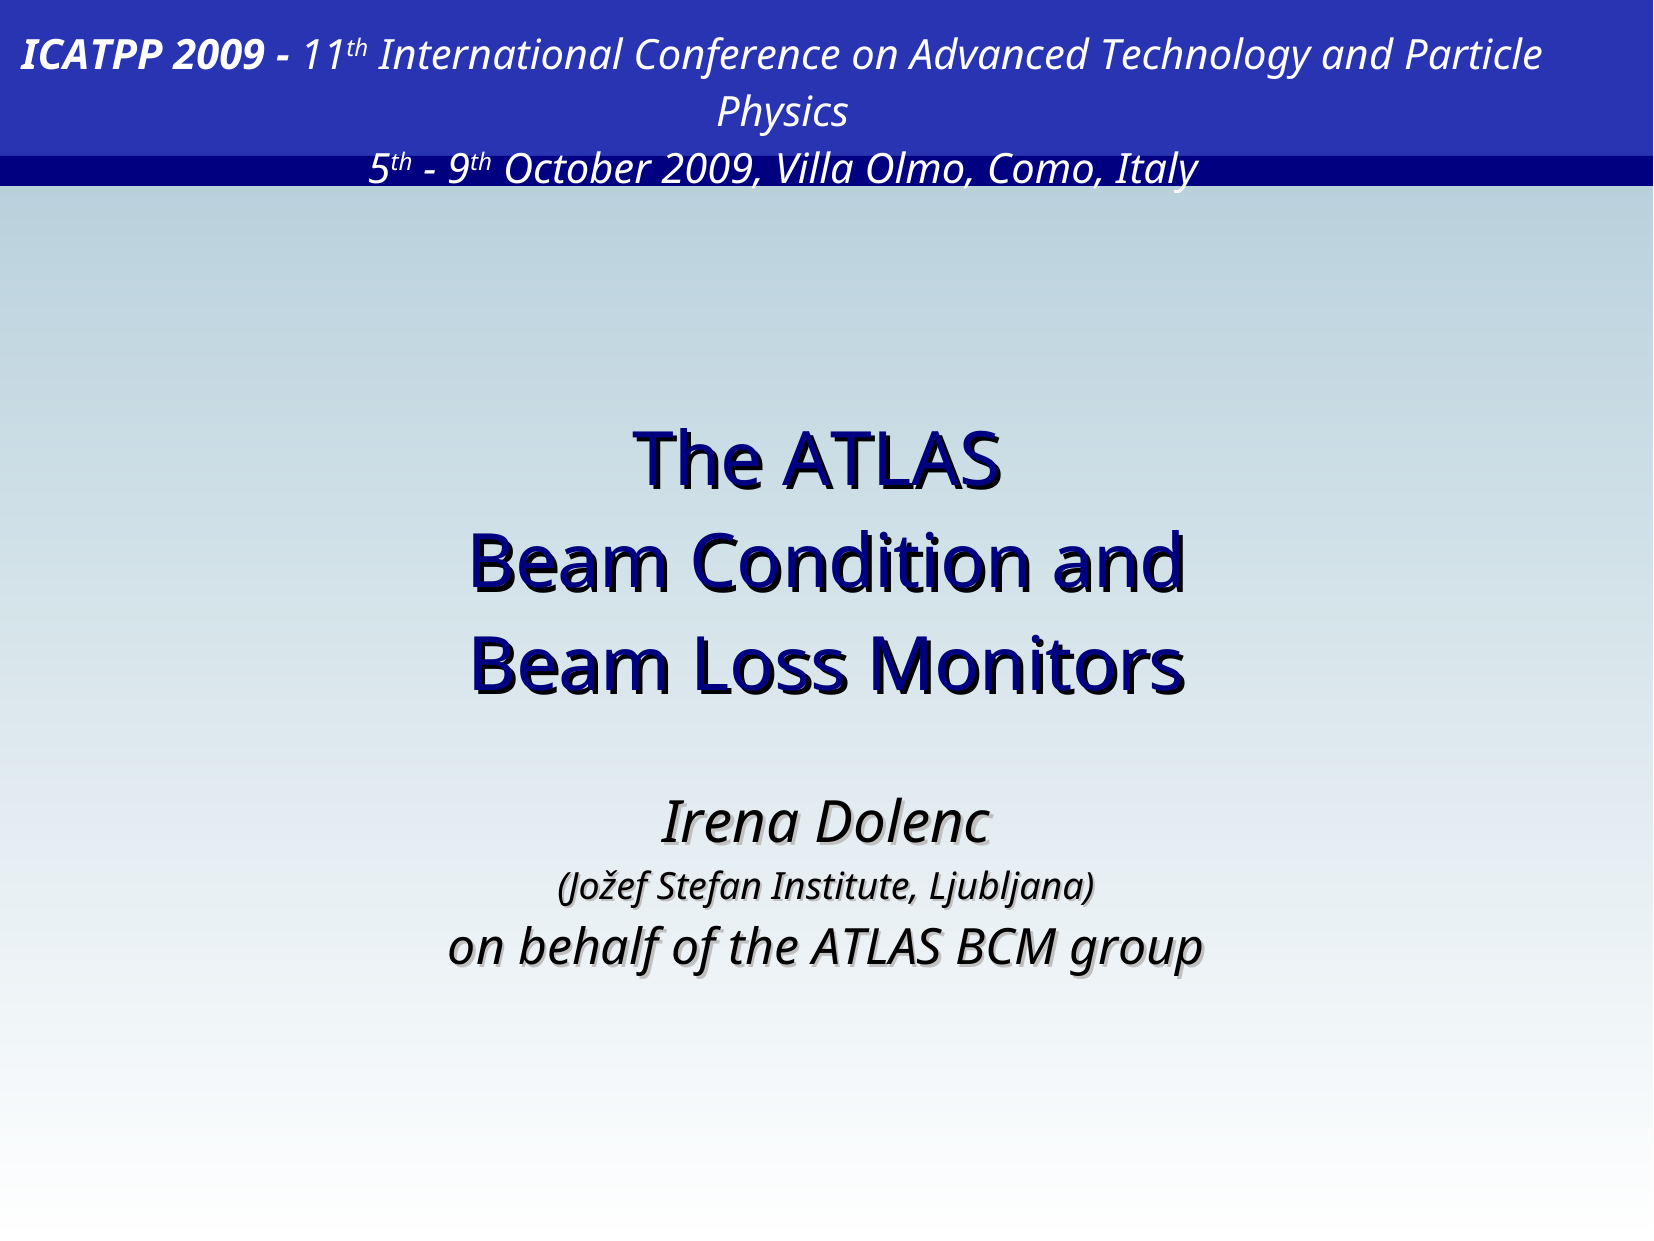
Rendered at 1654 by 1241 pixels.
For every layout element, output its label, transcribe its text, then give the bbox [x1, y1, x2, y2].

text_box ICATPP 2009 - 11th International Conference on Advanced Technology and Particle Physics 5th - 9th October 2009, Villa Olmo, Como, Italy [6, 17, 1653, 186]
subtitle The ATLAS Beam Condition and Beam Loss Monitors Irena Dolenc (Jožef Stefan Institute, Ljubljana) on behalf of the ATLAS BCM group [82, 401, 1571, 1098]
